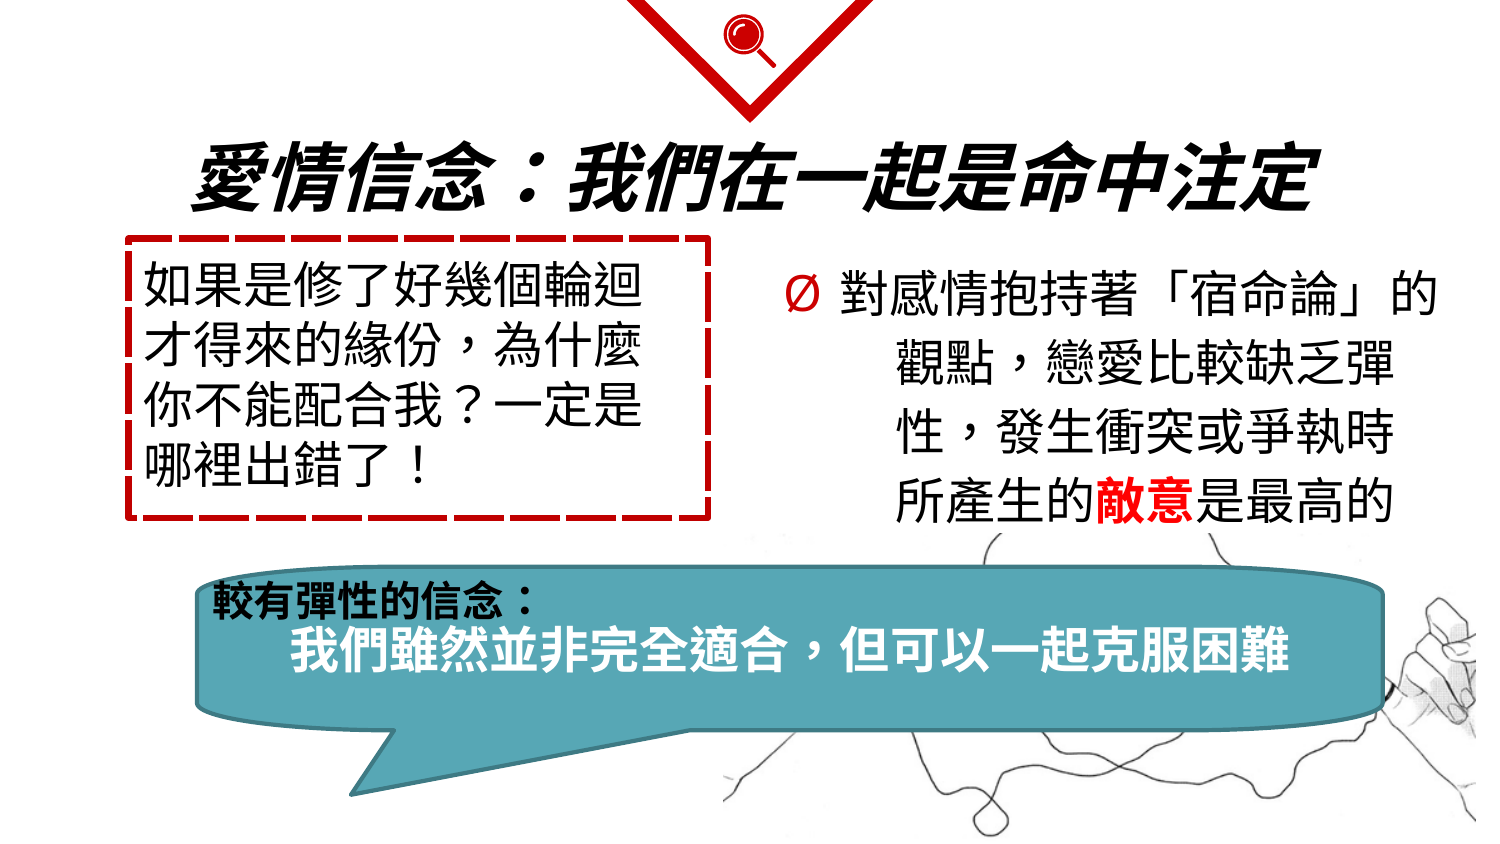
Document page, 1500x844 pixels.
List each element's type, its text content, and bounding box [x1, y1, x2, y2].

text_box 我們雖然並非完全適合，但可以一起克服困難 [197, 566, 1383, 795]
list 如果是修了好幾個輪迴才得來的緣份，為什麼你不能配合我？一定是哪裡出錯了！ [128, 238, 708, 518]
title 愛情信念：我們在一起是命中注定 [169, 115, 1331, 205]
list 對感情抱持著「宿命論」的觀點，戀愛比較缺乏彈性，發生衝突或爭執時所產生的敵意是最高的 [768, 238, 1460, 533]
text_box [723, 14, 777, 68]
picture [723, 533, 1476, 844]
text_box 較有彈性的信念： [197, 566, 564, 633]
